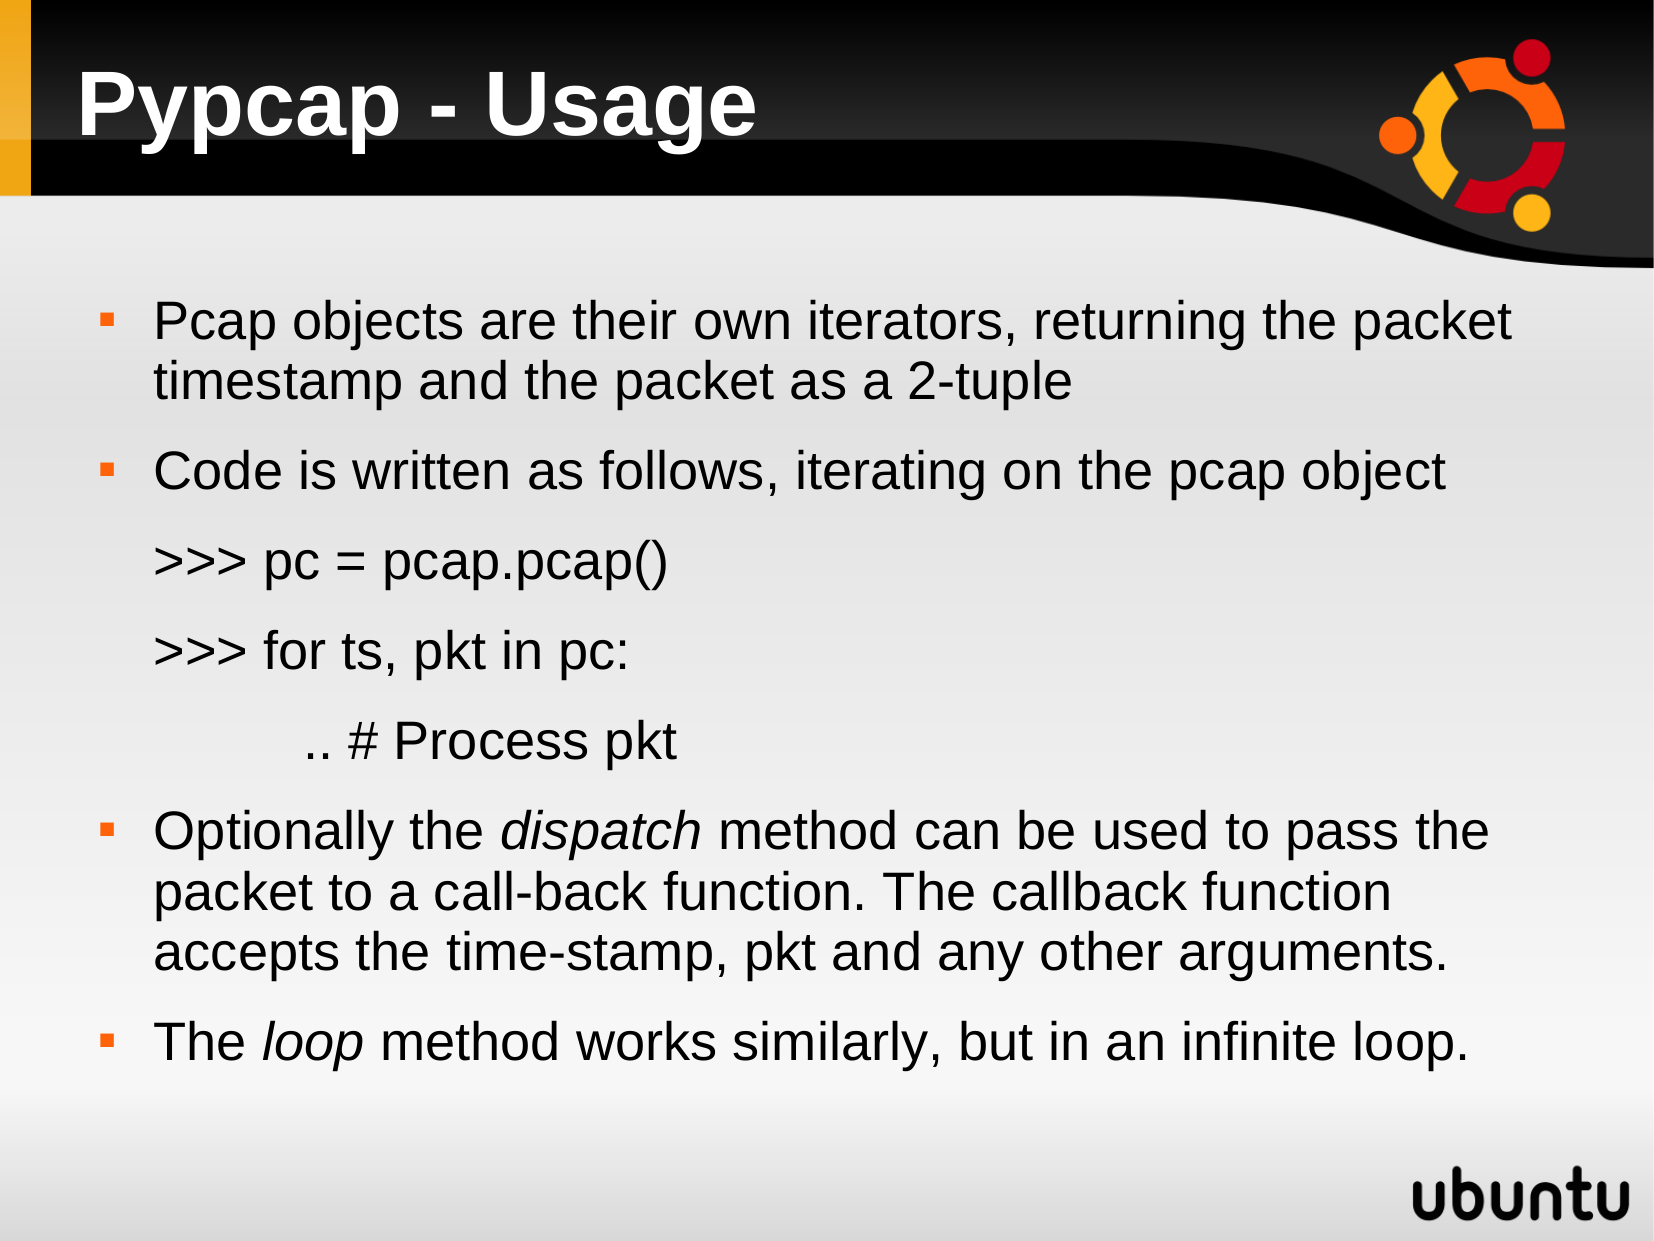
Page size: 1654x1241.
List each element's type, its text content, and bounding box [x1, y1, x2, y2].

title Pypcap - Usage [76, 7, 1565, 200]
list Pcap objects are their own iterators, returning the packet timestamp and the packet as a 2-tuple Code is written as follows, iterating on the pcap object >>> pc = pcap.pcap() >>> for ts, pkt in pc: .. # Process pkt Optionally the dispatch method can be used to pass the packet to a call-back function. The callback function accepts the time-stamp, pkt and any other arguments. The loop method works similarly, but in an infinite loop. [82, 290, 1571, 1241]
picture [0, 0, 1654, 1241]
